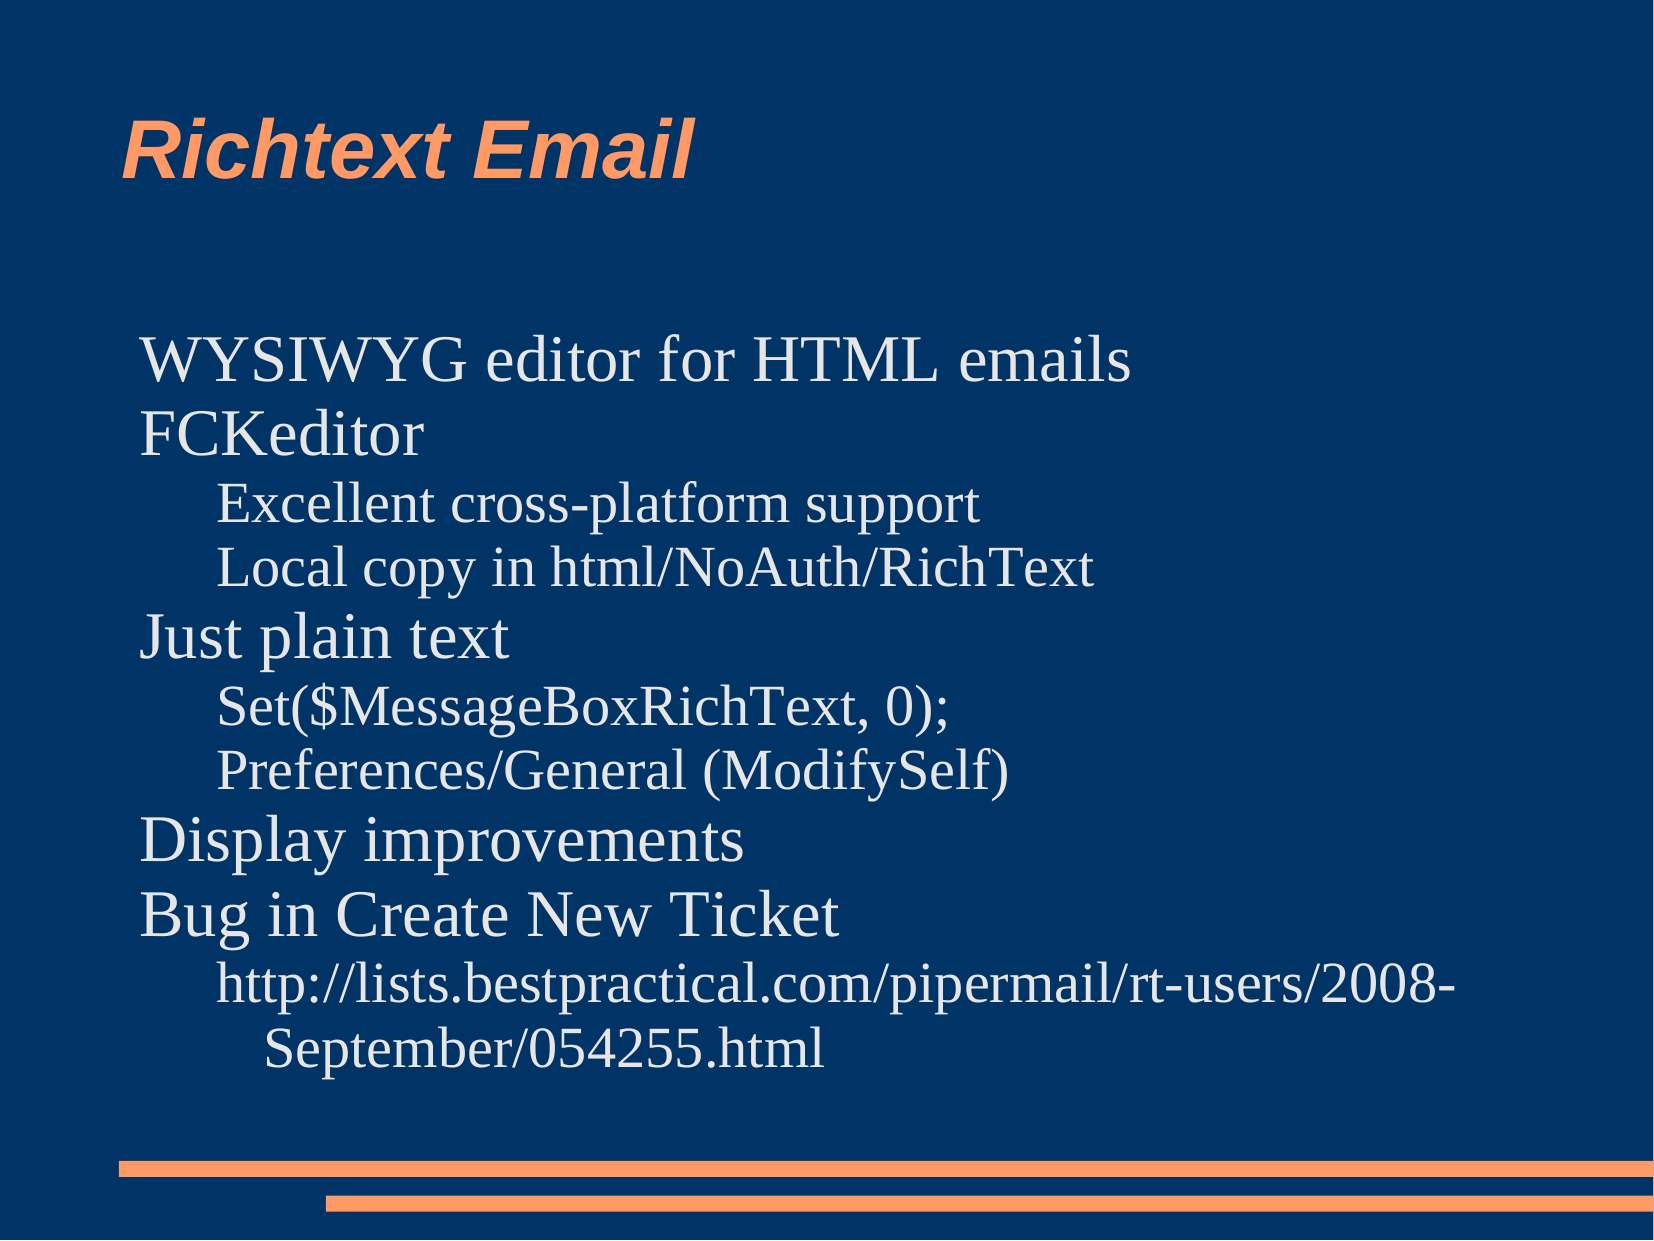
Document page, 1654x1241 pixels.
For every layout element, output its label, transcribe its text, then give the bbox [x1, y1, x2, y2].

list WYSIWYG editor for HTML emails FCKeditor Excellent cross-platform support Local copy in html/NoAuth/RichText Just plain text Set($MessageBoxRichText, 0); Preferences/General (ModifySelf) Display improvements Bug in Create New Ticket http://lists.bestpractical.com/pipermail/rt-users/2008-September/054255.html [121, 322, 1561, 1118]
title Richtext Email [121, 53, 1534, 247]
